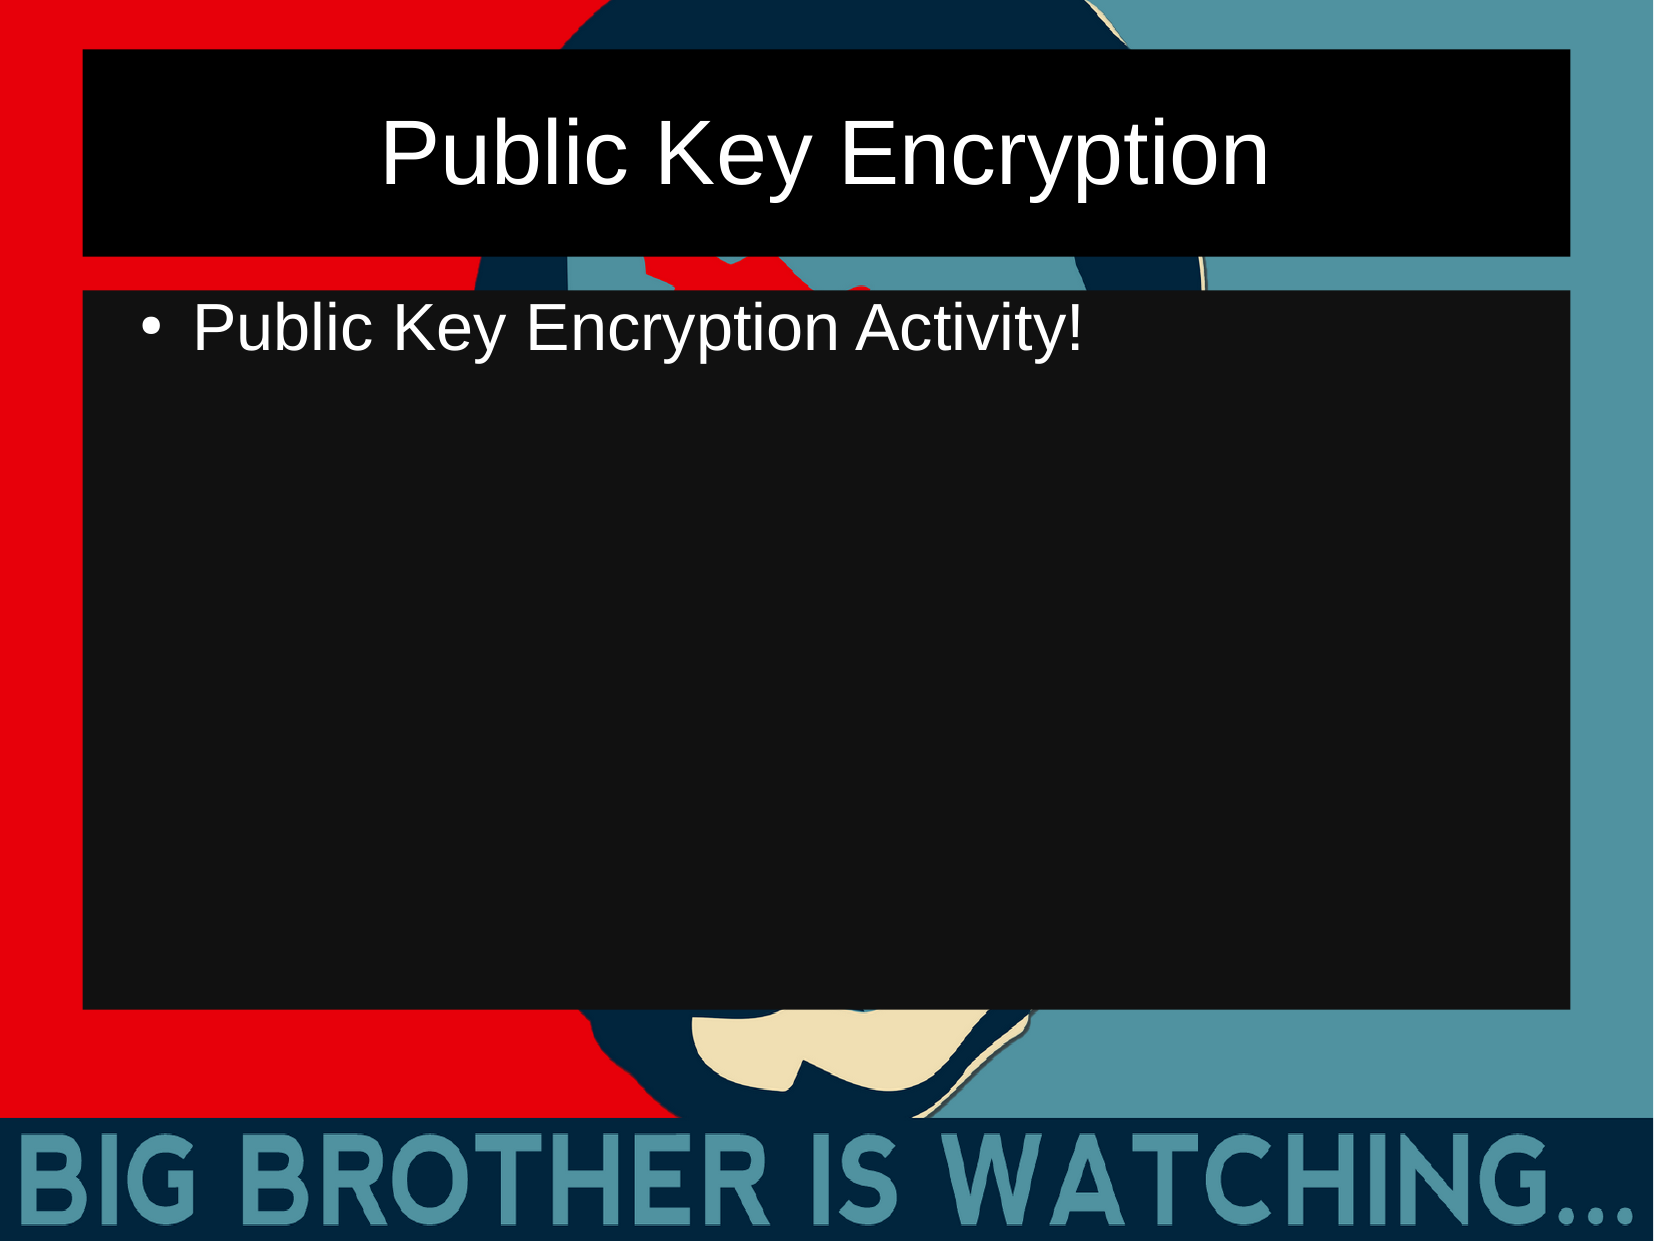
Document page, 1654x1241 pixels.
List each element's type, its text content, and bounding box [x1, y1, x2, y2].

list Public Key Encryption Activity! [82, 290, 1571, 1010]
picture [0, 0, 1654, 1241]
title Public Key Encryption [82, 49, 1571, 257]
